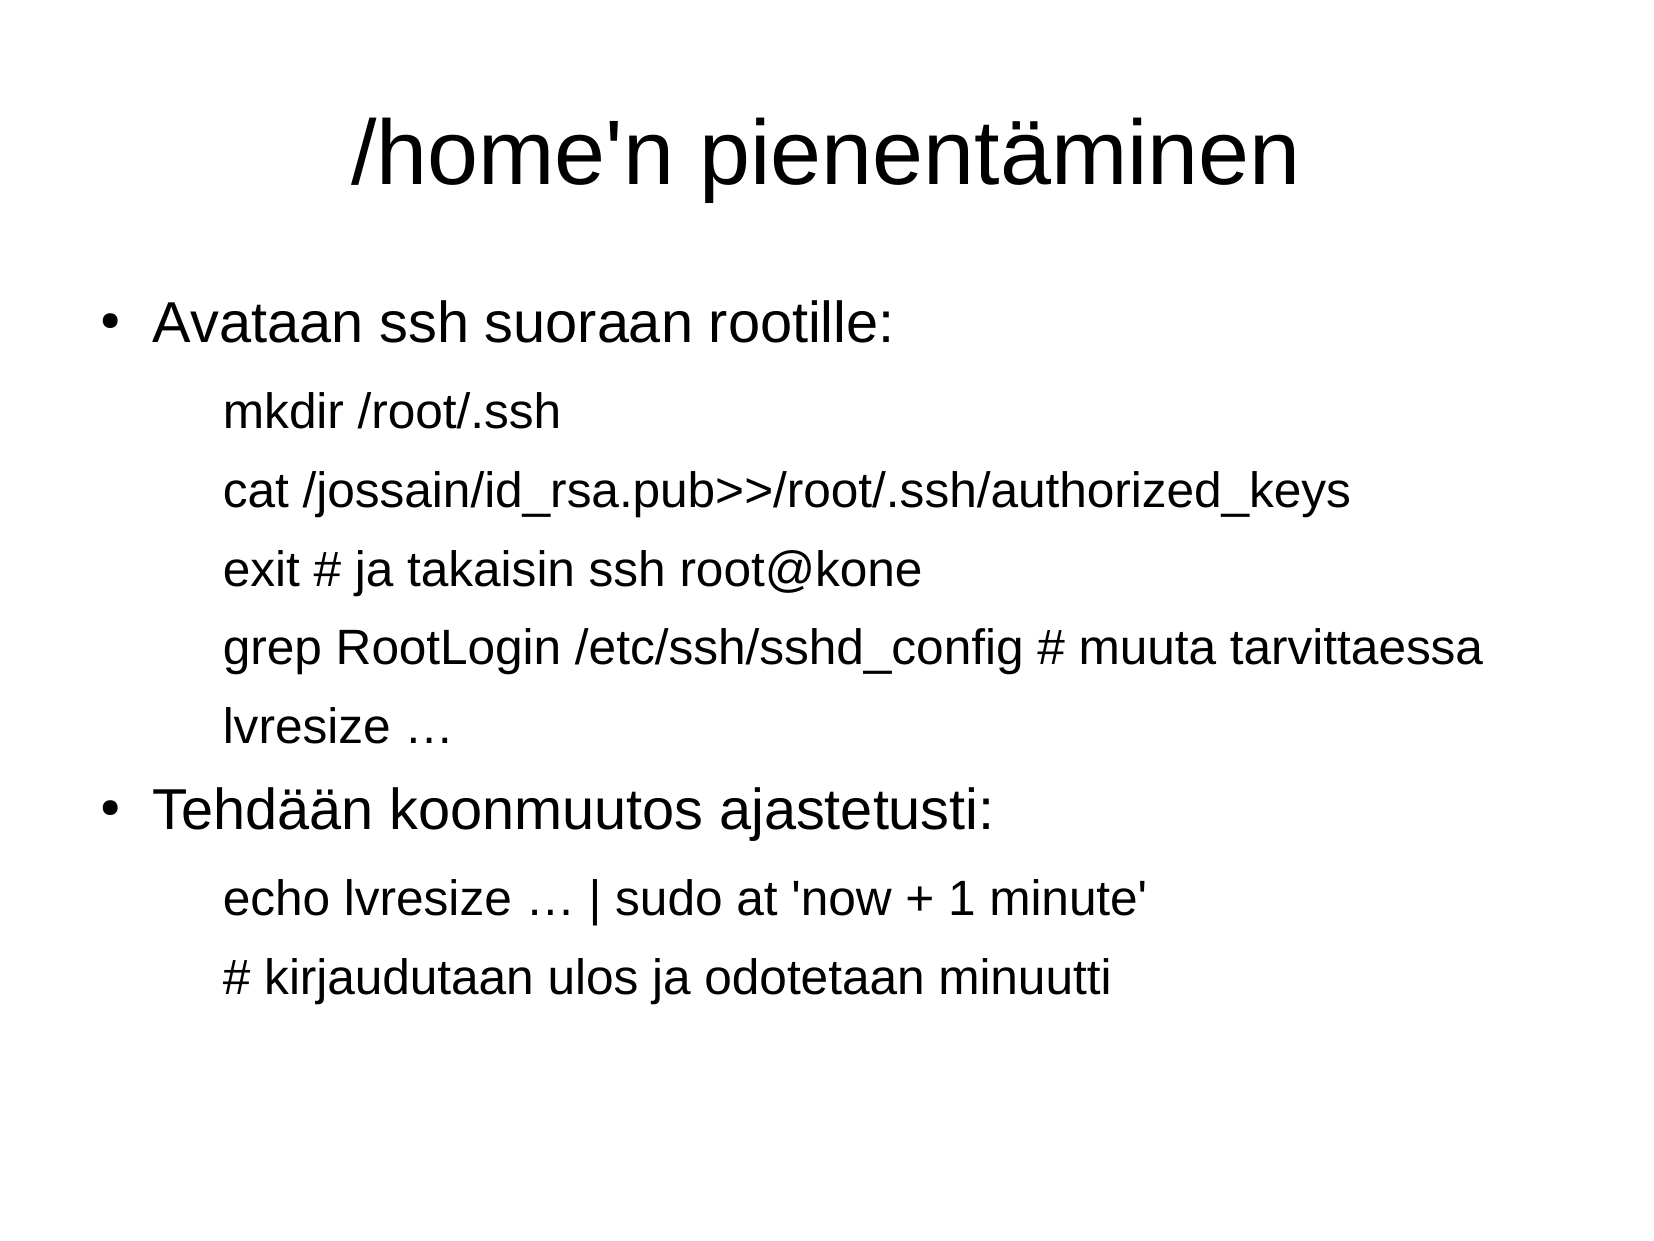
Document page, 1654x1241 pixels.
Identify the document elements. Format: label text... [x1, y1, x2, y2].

title /home'n pienentäminen [82, 49, 1571, 257]
list Avataan ssh suoraan rootille: mkdir /root/.ssh cat /jossain/id_rsa.pub>>/root/.ssh/authorized_keys exit # ja takaisin ssh root@kone grep RootLogin /etc/ssh/sshd_config # muuta tarvittaessa lvresize … Tehdään koonmuutos ajastetusti: echo lvresize … | sudo at 'now + 1 minute' # kirjaudutaan ulos ja odotetaan minuutti [82, 290, 1571, 1010]
